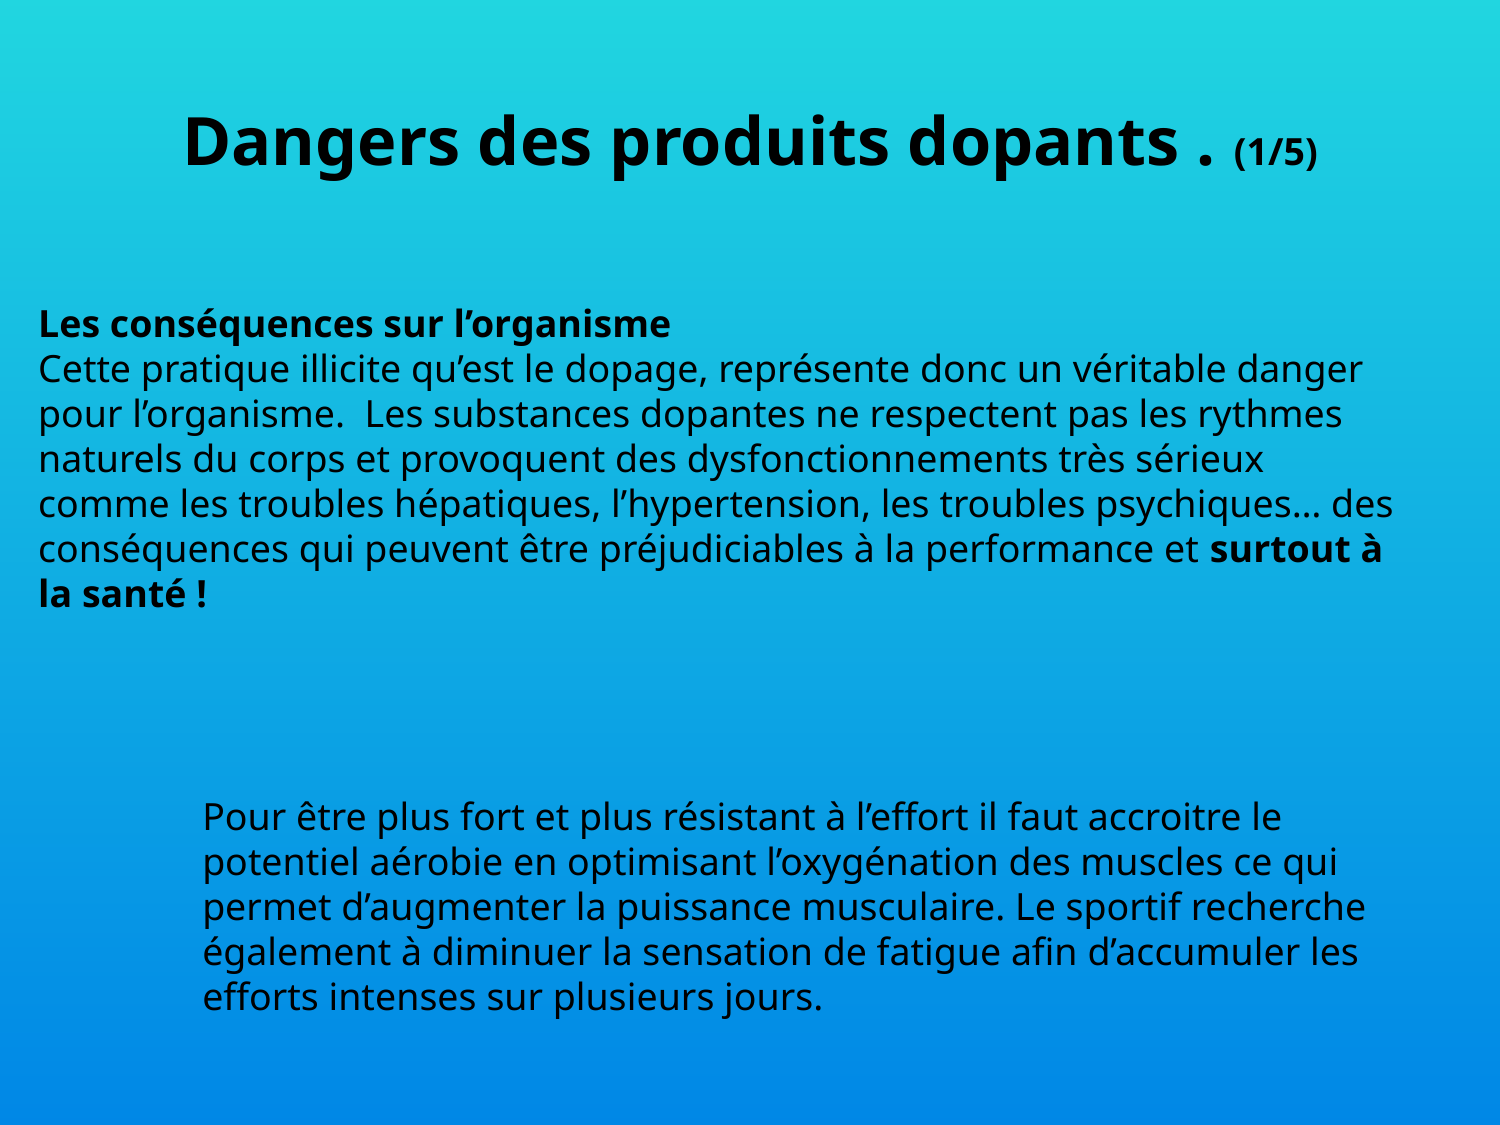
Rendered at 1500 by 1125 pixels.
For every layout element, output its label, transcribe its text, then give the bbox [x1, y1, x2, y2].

text_box Pour être plus fort et plus résistant à l’effort il faut accroitre le potentiel aérobie en optimisant l’oxygénation des muscles ce qui permet d’augmenter la puissance musculaire. Le sportif recherche également à diminuer la sensation de fatigue afin d’accumuler les efforts intenses sur plusieurs jours. [187, 785, 1418, 1025]
title Dangers des produits dopants . (1/5) [75, 45, 1425, 233]
text_box Les conséquences sur l’organisme Cette pratique illicite qu’est le dopage, représente donc un véritable danger pour l’organisme. Les substances dopantes ne respectent pas les rythmes naturels du corps et provoquent des dysfonctionnements très sérieux comme les troubles hépatiques, l’hypertension, les troubles psychiques… des conséquences qui peuvent être préjudiciables à la performance et surtout à la santé ! [23, 292, 1418, 623]
